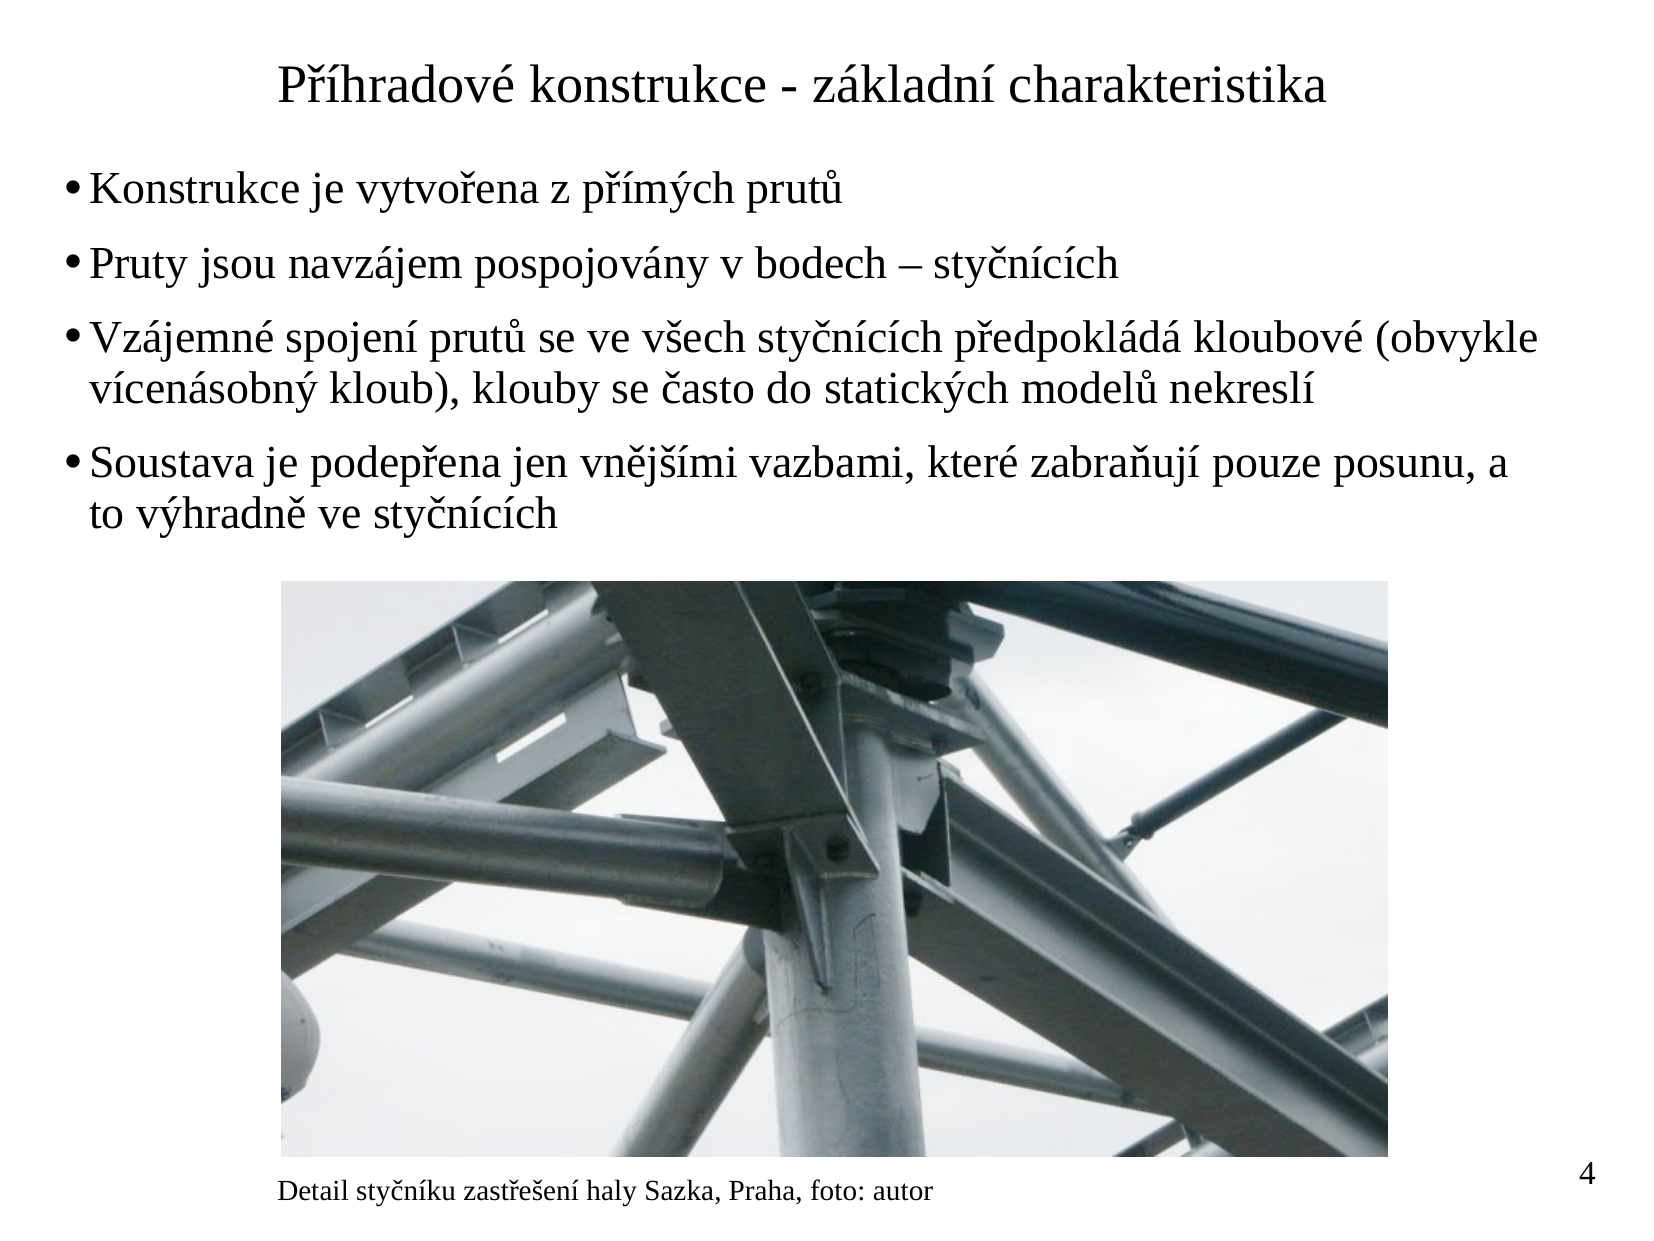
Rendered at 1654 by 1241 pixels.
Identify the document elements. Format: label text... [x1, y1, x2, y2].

text_box Detail styčníku zastřešení haly Sazka, Praha, foto: autor [262, 1167, 1107, 1219]
picture [281, 581, 1388, 1157]
list Konstrukce je vytvořena z přímých prutů Pruty jsou navzájem pospojovány v bodech – styčnících Vzájemné spojení prutů se ve všech styčnících předpokládá kloubové (obvykle vícenásobný kloub), klouby se často do statických modelů nekreslí Soustava je podepřena jen vnějšími vazbami, které zabraňují pouze posunu, a to výhradně ve styčnících [59, 163, 1557, 967]
title Příhradové konstrukce - základní charakteristika [59, 0, 1548, 163]
